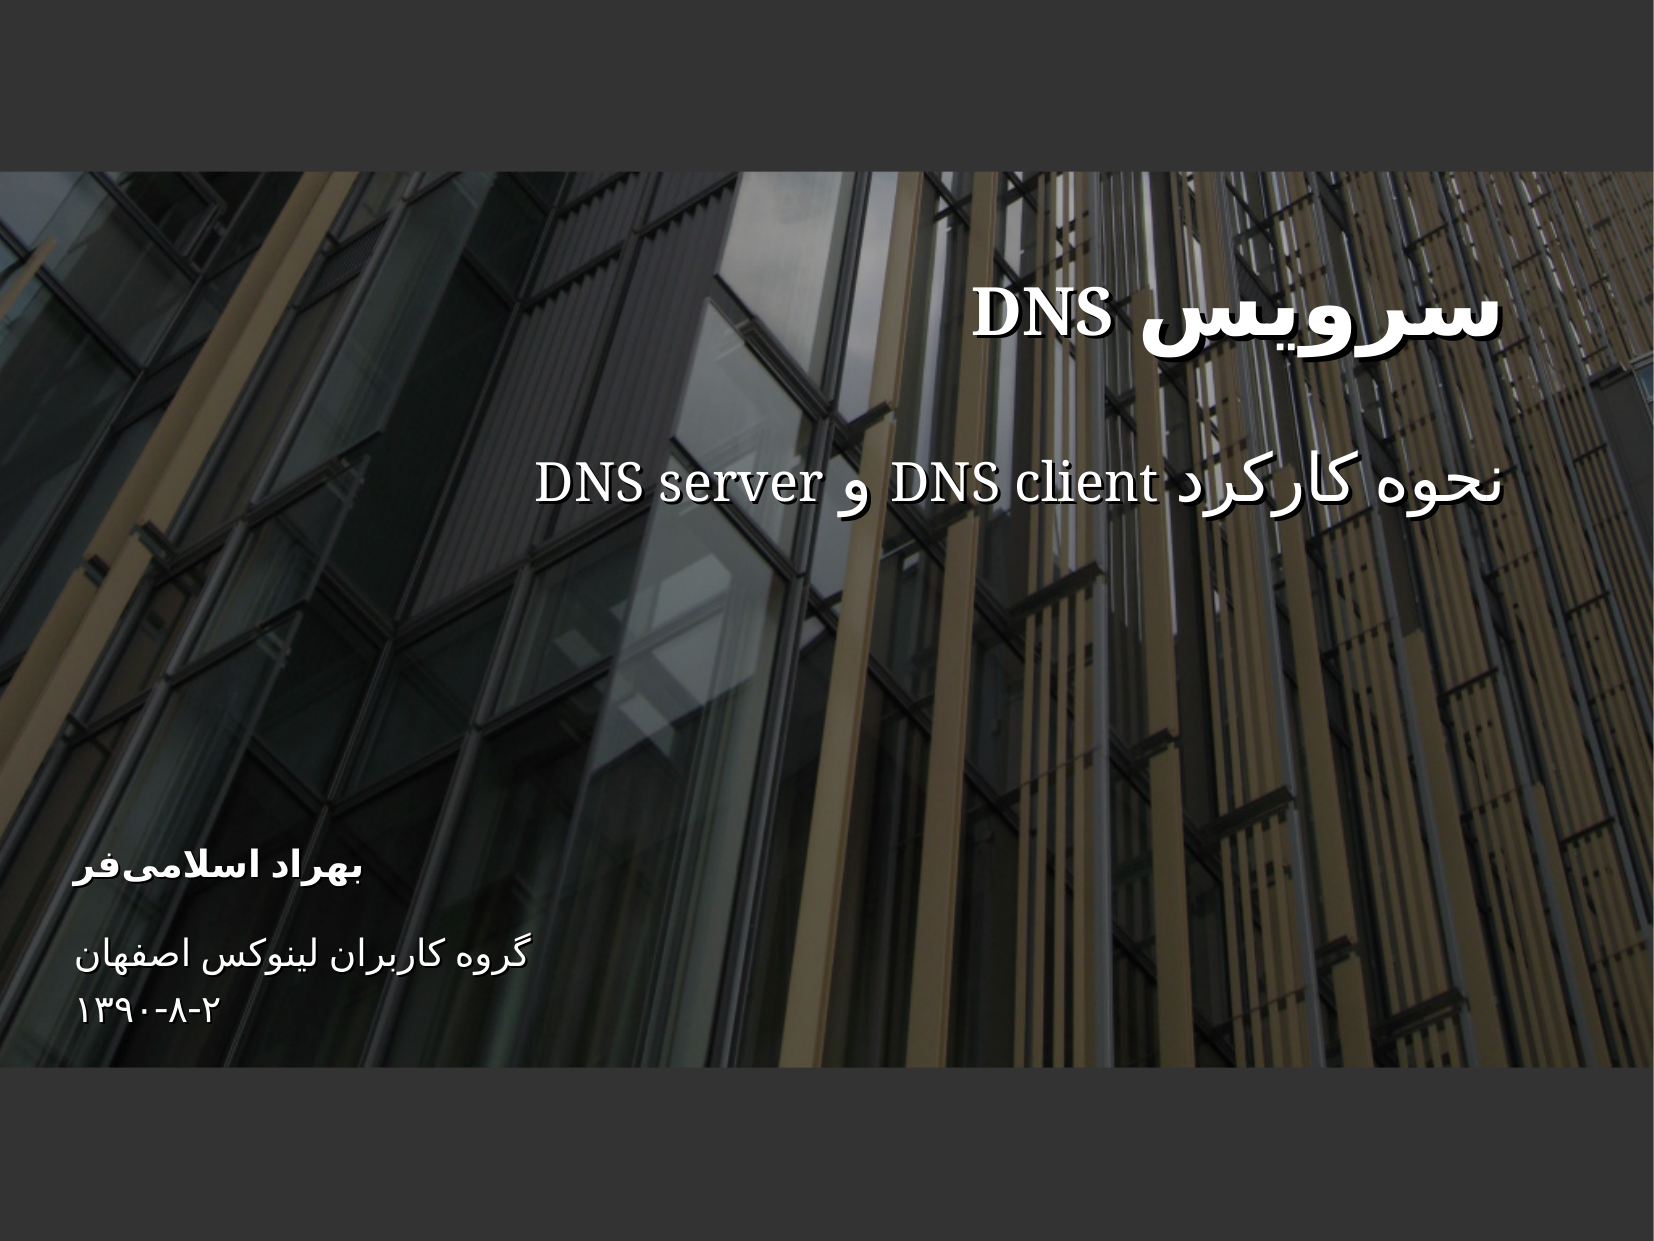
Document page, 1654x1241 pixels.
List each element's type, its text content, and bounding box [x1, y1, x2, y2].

title سرویس DNS [29, 206, 1506, 383]
picture [0, 0, 1654, 1241]
subtitle نحوه کارکرد DNS client و DNS server [29, 383, 1506, 562]
